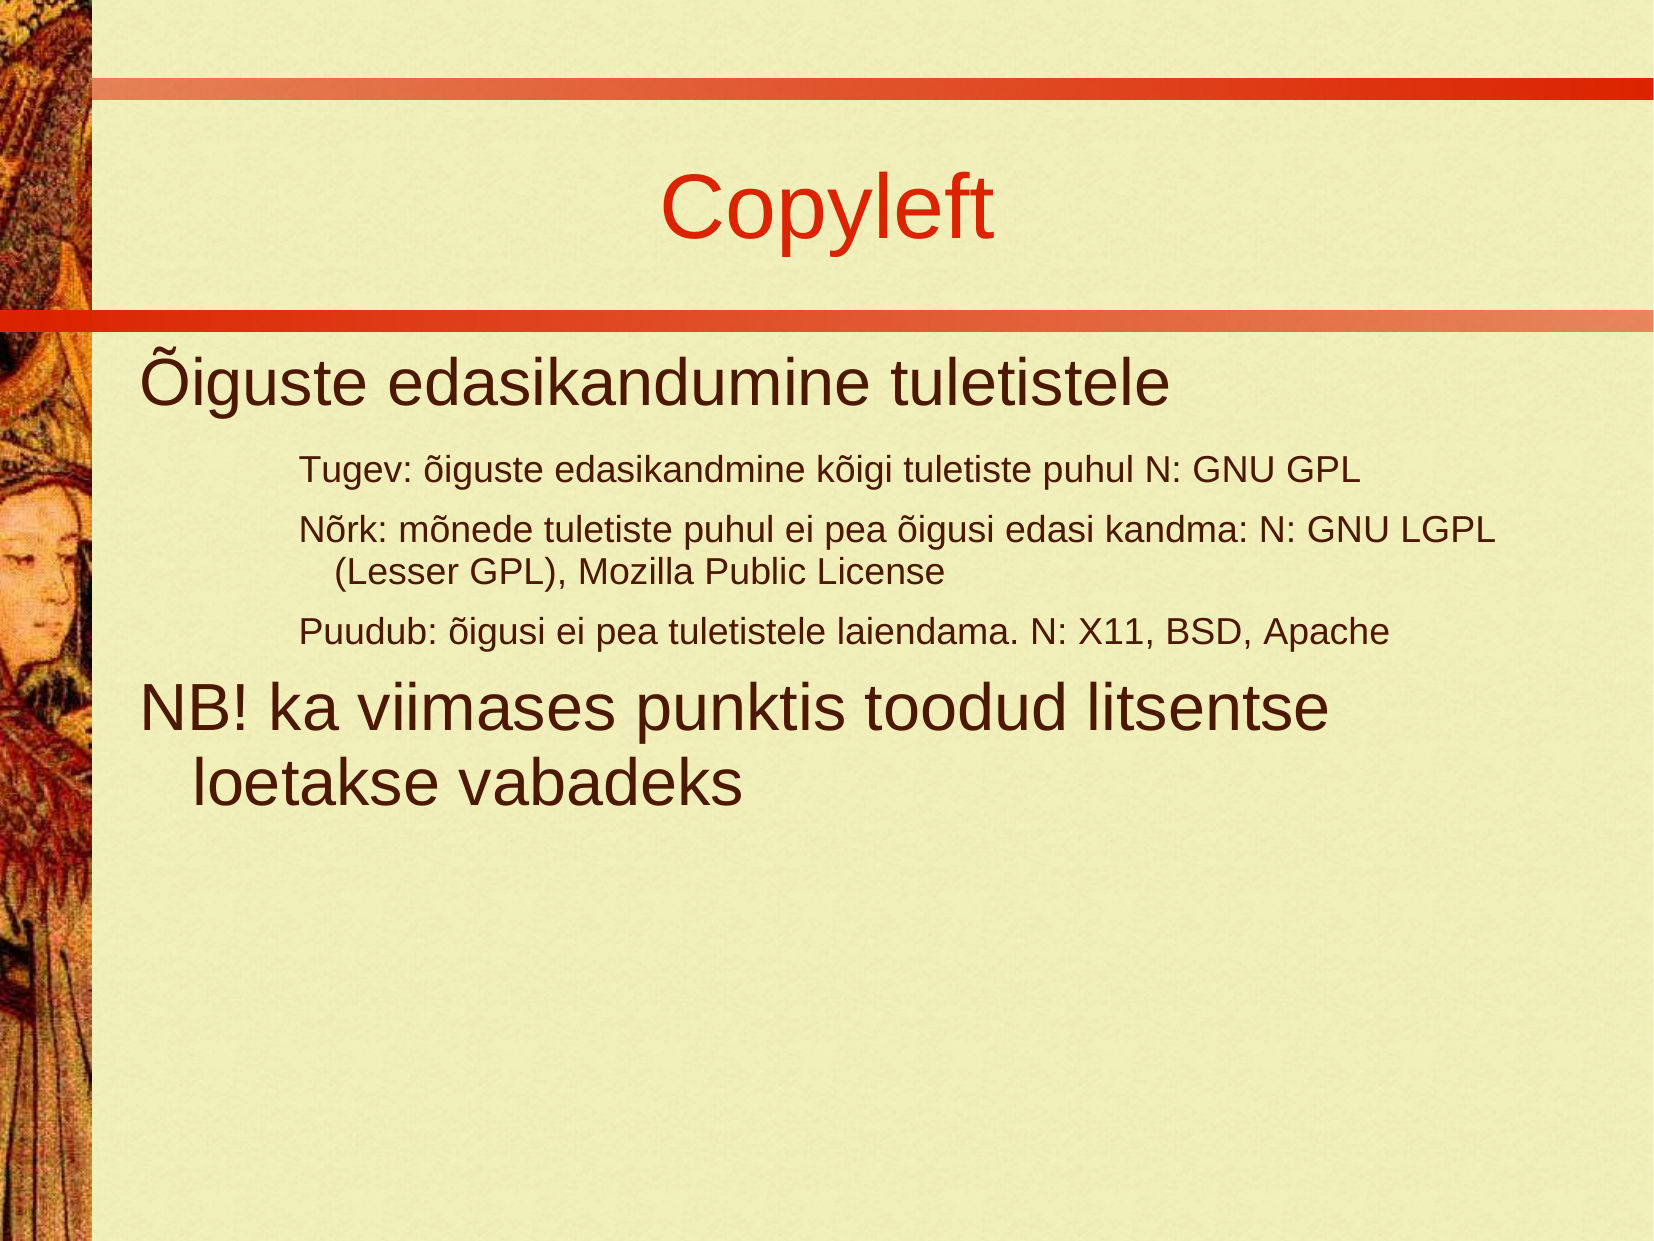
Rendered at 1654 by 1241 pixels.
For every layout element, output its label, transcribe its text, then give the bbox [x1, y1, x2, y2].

picture [0, 0, 1654, 310]
list Õiguste edasikandumine tuletistele Tugev: õiguste edasikandmine kõigi tuletiste puhul N: GNU GPL Nõrk: mõnede tuletiste puhul ei pea õigusi edasi kandma: N: GNU LGPL (Lesser GPL), Mozilla Public License Puudub: õigusi ei pea tuletistele laiendama. N: X11, BSD, Apache NB! ka viimases punktis toodud litsentse loetakse vabadeks [121, 344, 1534, 1127]
picture [0, 332, 1654, 1241]
title Copyleft [121, 102, 1534, 311]
